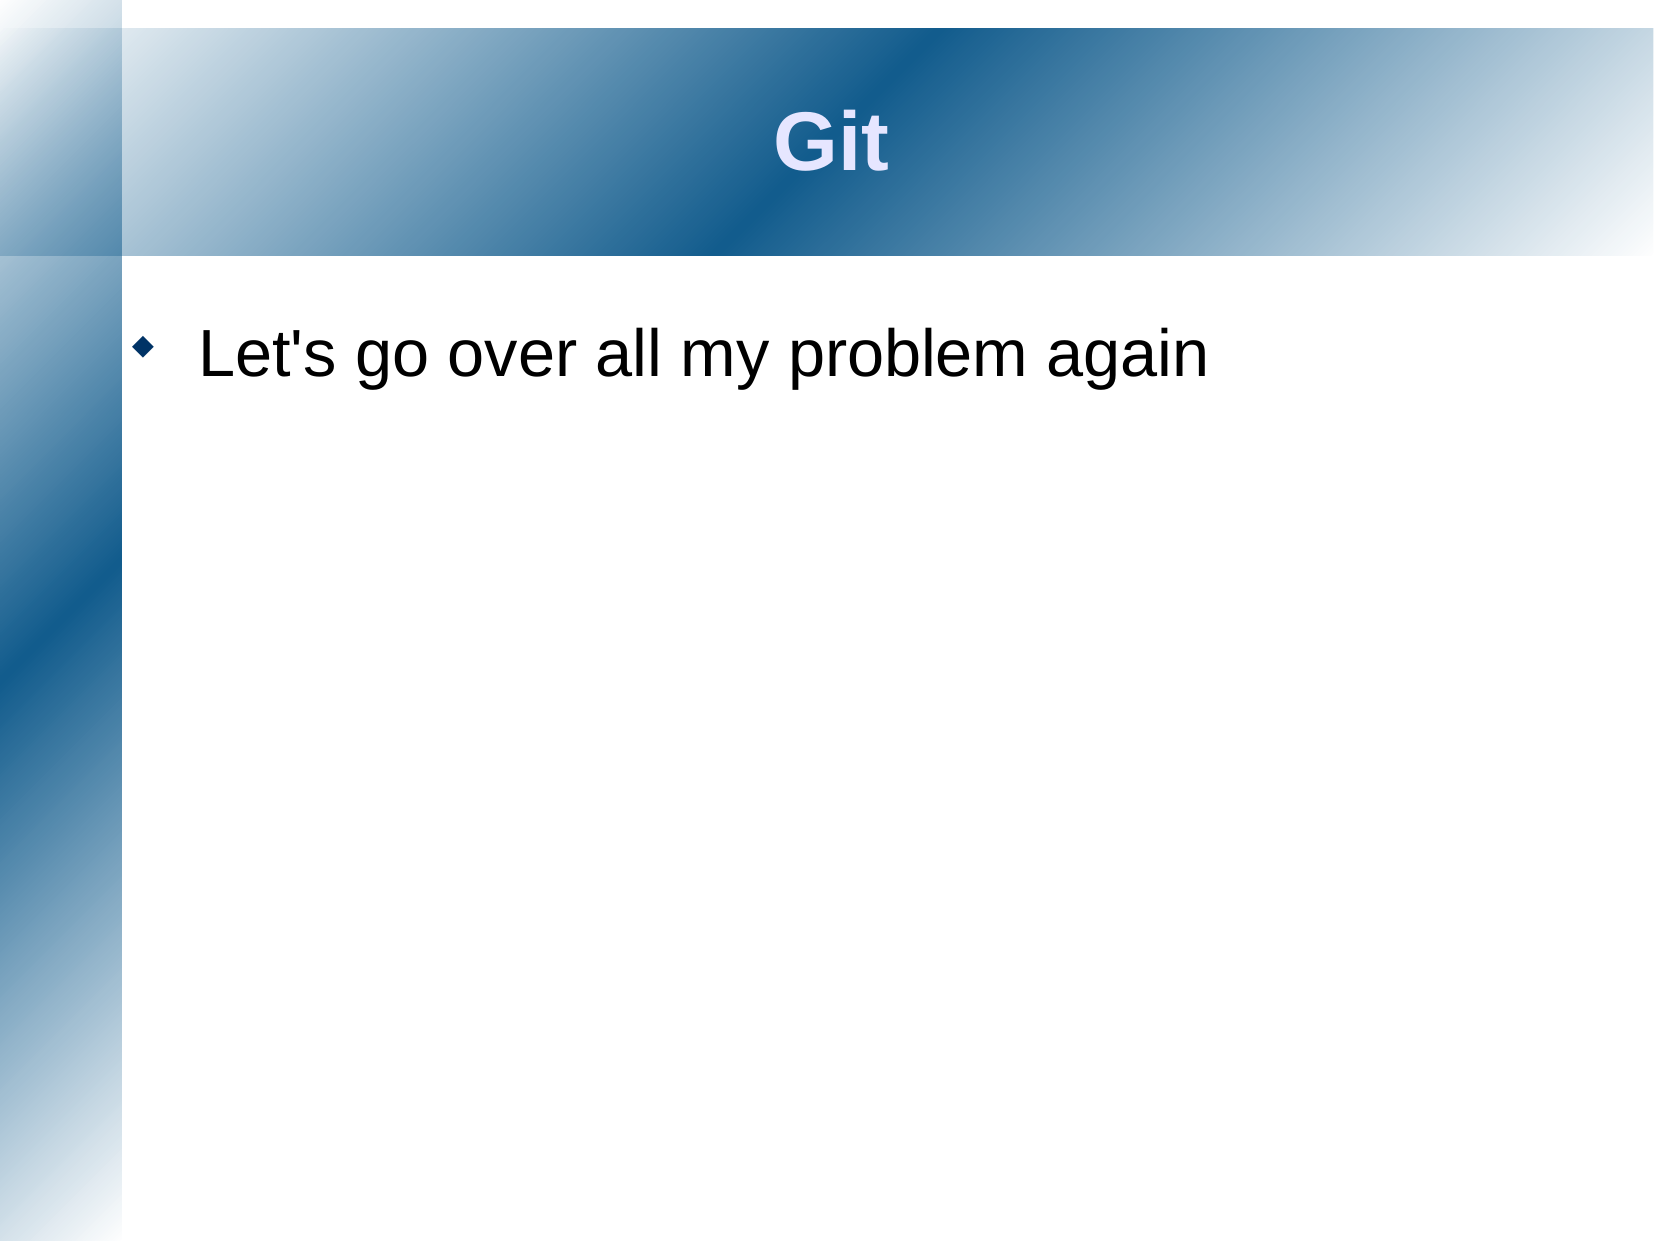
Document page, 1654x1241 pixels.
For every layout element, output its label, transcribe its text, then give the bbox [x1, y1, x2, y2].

title Git [125, 37, 1538, 246]
list Let's go over all my problem again [127, 316, 1603, 1174]
